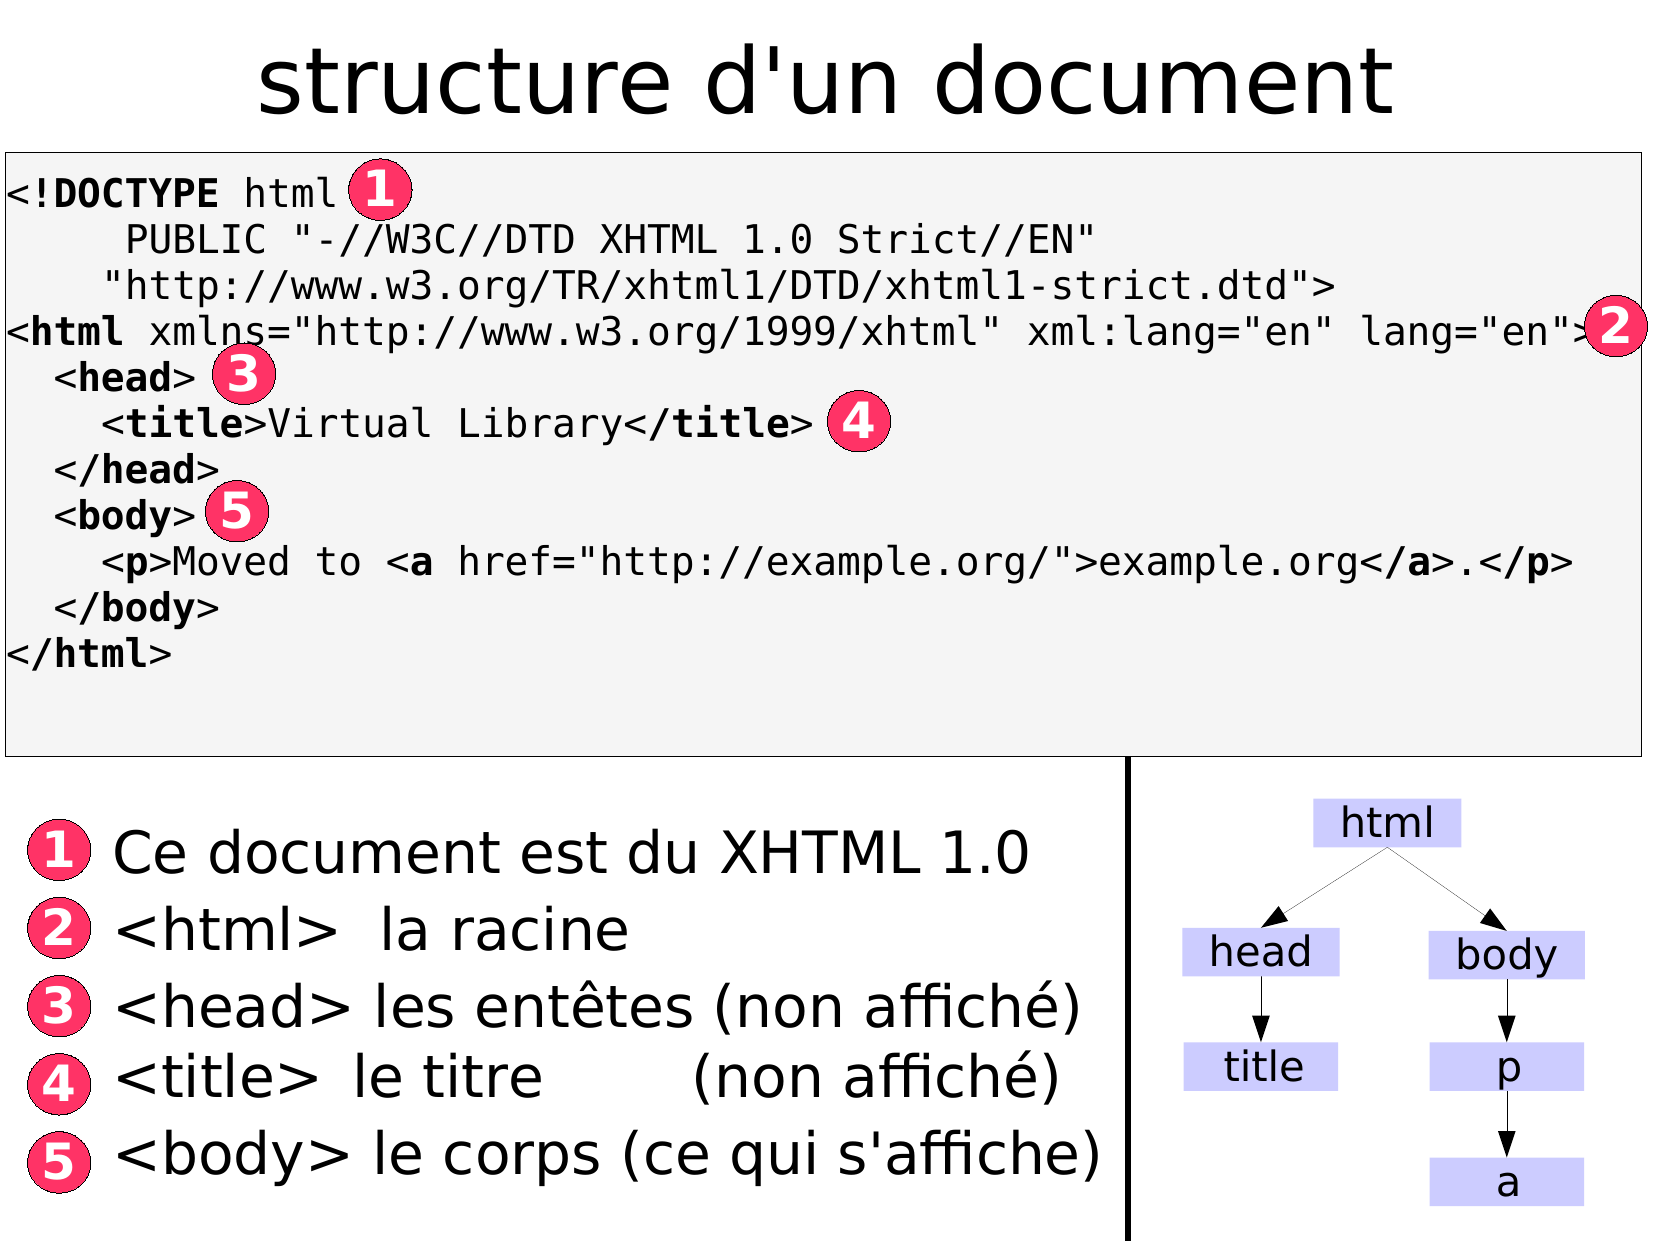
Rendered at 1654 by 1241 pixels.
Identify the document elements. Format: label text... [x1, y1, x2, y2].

text_box 5 [205, 480, 269, 542]
text_box 3 [27, 975, 91, 1037]
text_box title [1183, 1042, 1339, 1091]
text_box 5 [27, 1131, 91, 1194]
text_box 1 [348, 158, 413, 221]
text_box a [1429, 1157, 1585, 1207]
text_box body [1428, 930, 1570, 980]
text_box <title> le titre (non affiché) [112, 1043, 992, 1112]
text_box <head> les entêtes (non affiché) [112, 973, 988, 1041]
text_box 2 [1584, 295, 1648, 357]
text_box [5, 152, 1642, 757]
title structure d'un document [136, 17, 1518, 143]
text_box html [1313, 798, 1447, 848]
text_box p [1429, 1042, 1585, 1091]
text_box 3 [212, 342, 276, 405]
text_box <body> le corps (ce qui s'affiche) [112, 1120, 1006, 1189]
text_box 2 [27, 897, 91, 959]
text_box 4 [27, 1053, 91, 1116]
text_box <!DOCTYPE html PUBLIC "-//W3C//DTD XHTML 1.0 Strict//EN" "http://www.w3.org/TR/xhtml1/DTD/xhtml1-strict.dtd"> <html xmlns="http://www.w3.org/1999/xhtml" xml:lang="en" lang="en"> <head> <title>Virtual Library</title> </head> <body> <p>Moved to <a href="http://example.org/">example.org</a>.</p> </body> </html> [6, 170, 1642, 678]
text_box 1 [27, 819, 91, 881]
text_box Ce document est du XHTML 1.0 [112, 819, 941, 888]
text_box head [1182, 927, 1324, 977]
text_box 4 [827, 390, 891, 452]
text_box <html> la racine [112, 896, 579, 965]
